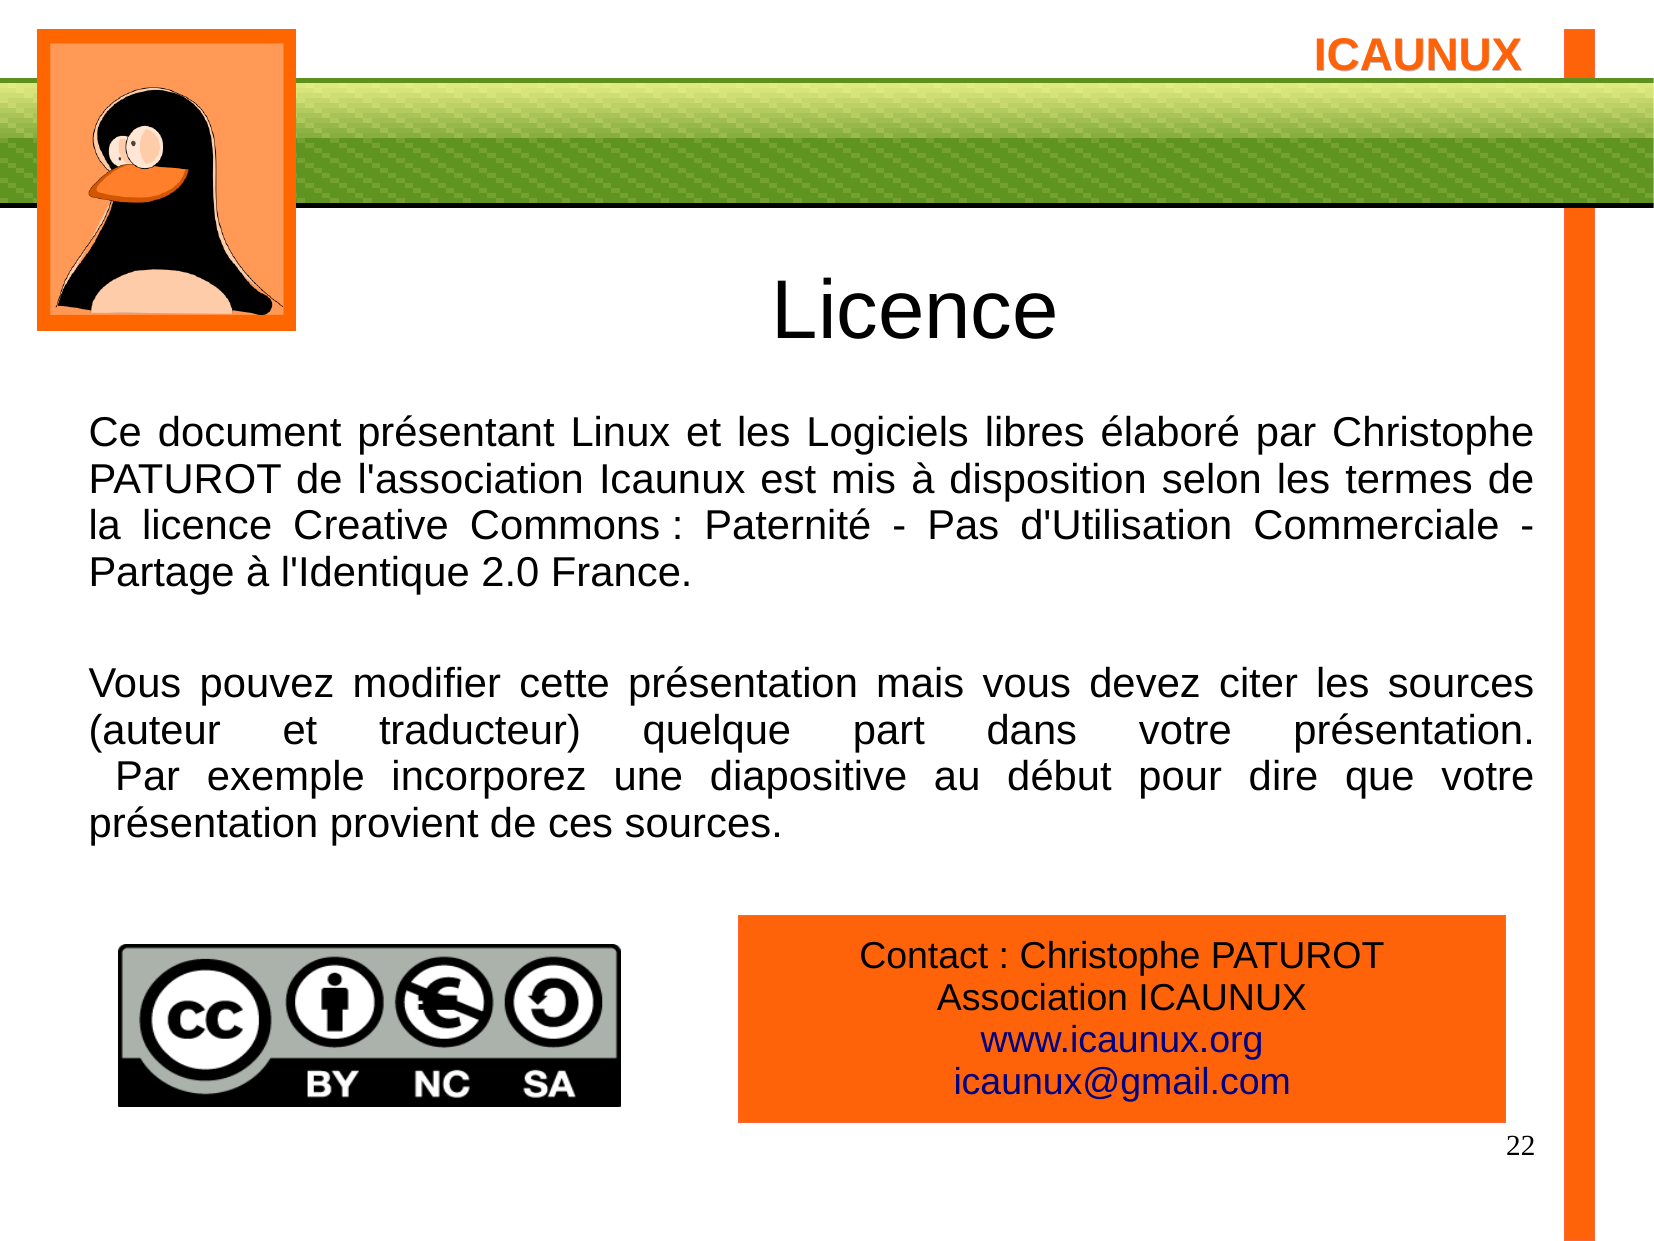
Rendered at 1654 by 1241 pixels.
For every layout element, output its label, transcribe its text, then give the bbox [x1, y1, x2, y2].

text_box Contact : Christophe PATUROT Association ICAUNUX www.icaunux.org icaunux@gmail.com [738, 915, 1506, 1123]
picture [0, 29, 1654, 331]
title Ce document présentant Linux et les Logiciels libres élaboré par Christophe PATUROT de l'association Icaunux est mis à disposition selon les termes de la licence Creative Commons : Paternité - Pas d'Utilisation Commerciale - Partage à l'Identique 2.0 France. [88, 354, 1536, 650]
title Licence [324, 235, 1506, 384]
picture [118, 944, 621, 1107]
title Vous pouvez modifier cette présentation mais vous devez citer les sources (auteur et traducteur) quelque part dans votre présentation. Par exemple incorporez une diapositive au début pour dire que votre présentation provient de ces sources. [88, 650, 1536, 886]
